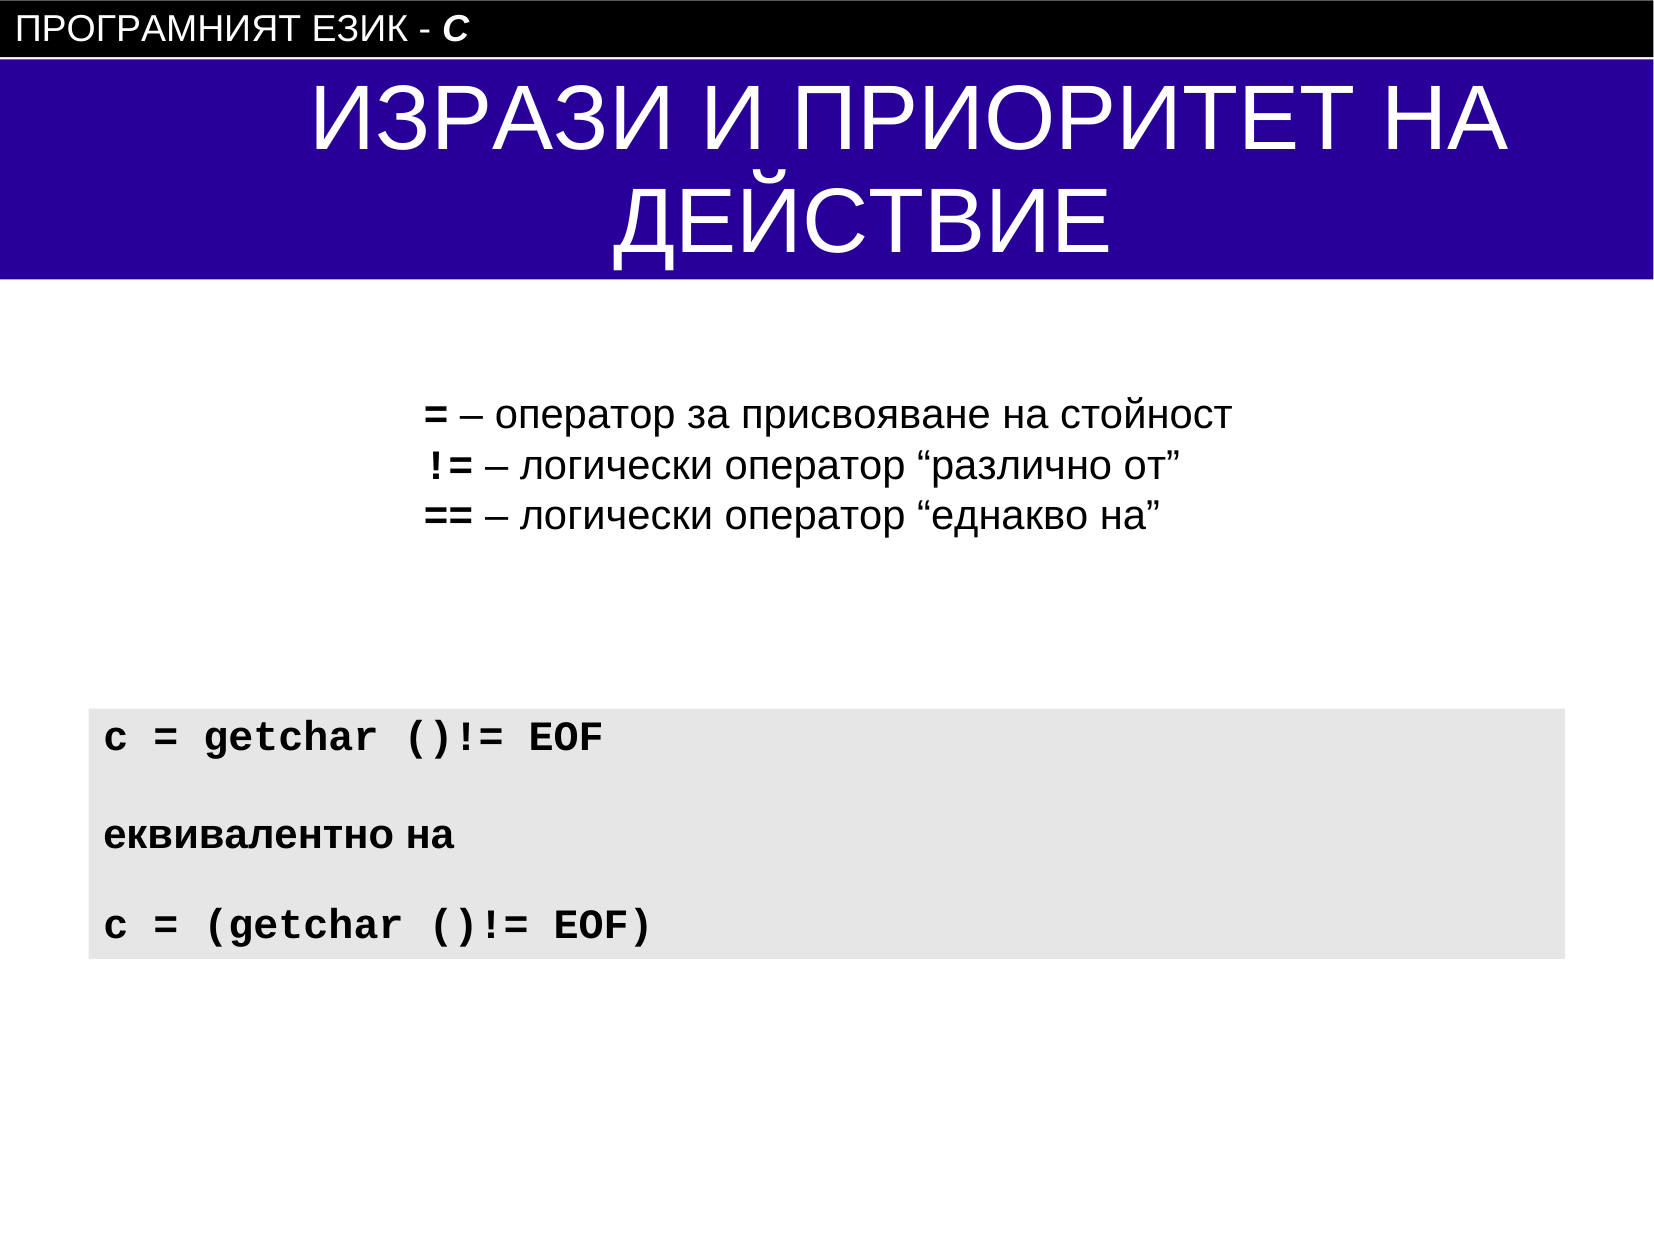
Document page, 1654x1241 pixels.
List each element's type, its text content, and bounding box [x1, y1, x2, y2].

text_box = – оператор за присвояване на стойност != – логически оператор “различно от” == – логически оператор “еднакво на” [383, 383, 1300, 550]
text_box ПРОГРАМНИЯT ЕЗИК - С [0, 0, 1654, 58]
text_box ИЗРАЗИ И ПРИОРИТЕТ НА ДЕЙСТВИЕ [0, 59, 1654, 280]
text_box c = getchar ()!= EOF еквивалентно на c = (getchar ()!= EOF) [88, 708, 1565, 959]
